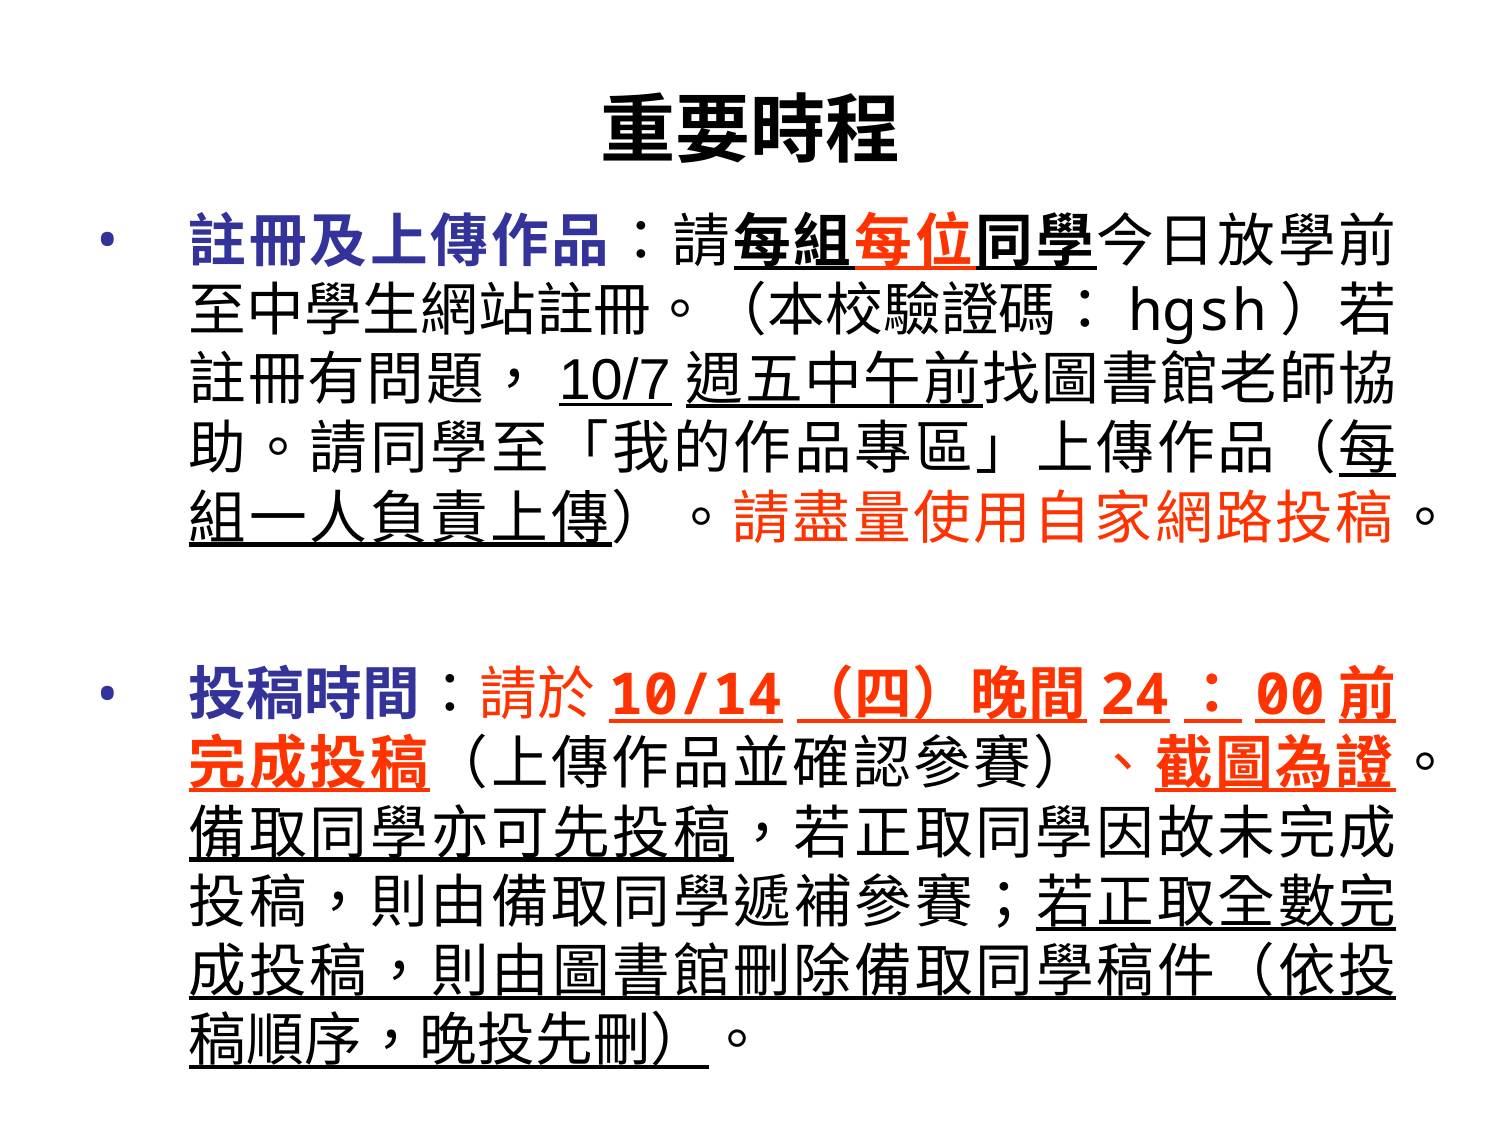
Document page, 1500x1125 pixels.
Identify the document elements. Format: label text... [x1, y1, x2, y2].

list 註冊及上傳作品：請每組每位同學今日放學前至中學生網站註冊。（本校驗證碼：hgsh）若註冊有問題，10/7週五中午前找圖書館老師協助。請同學至「我的作品專區」上傳作品（每組一人負責上傳）。請盡量使用自家網路投稿。 投稿時間：請於10/14（四）晚間24：00前完成投稿（上傳作品並確認參賽）、截圖為證。備取同學亦可先投稿，若正取同學因故未完成投稿，則由備取同學遞補參賽；若正取全數完成投稿，則由圖書館刪除備取同學稿件（依投稿順序，晚投先刪）。 [74, 196, 1412, 1094]
title 重要時程 [75, 45, 1426, 209]
